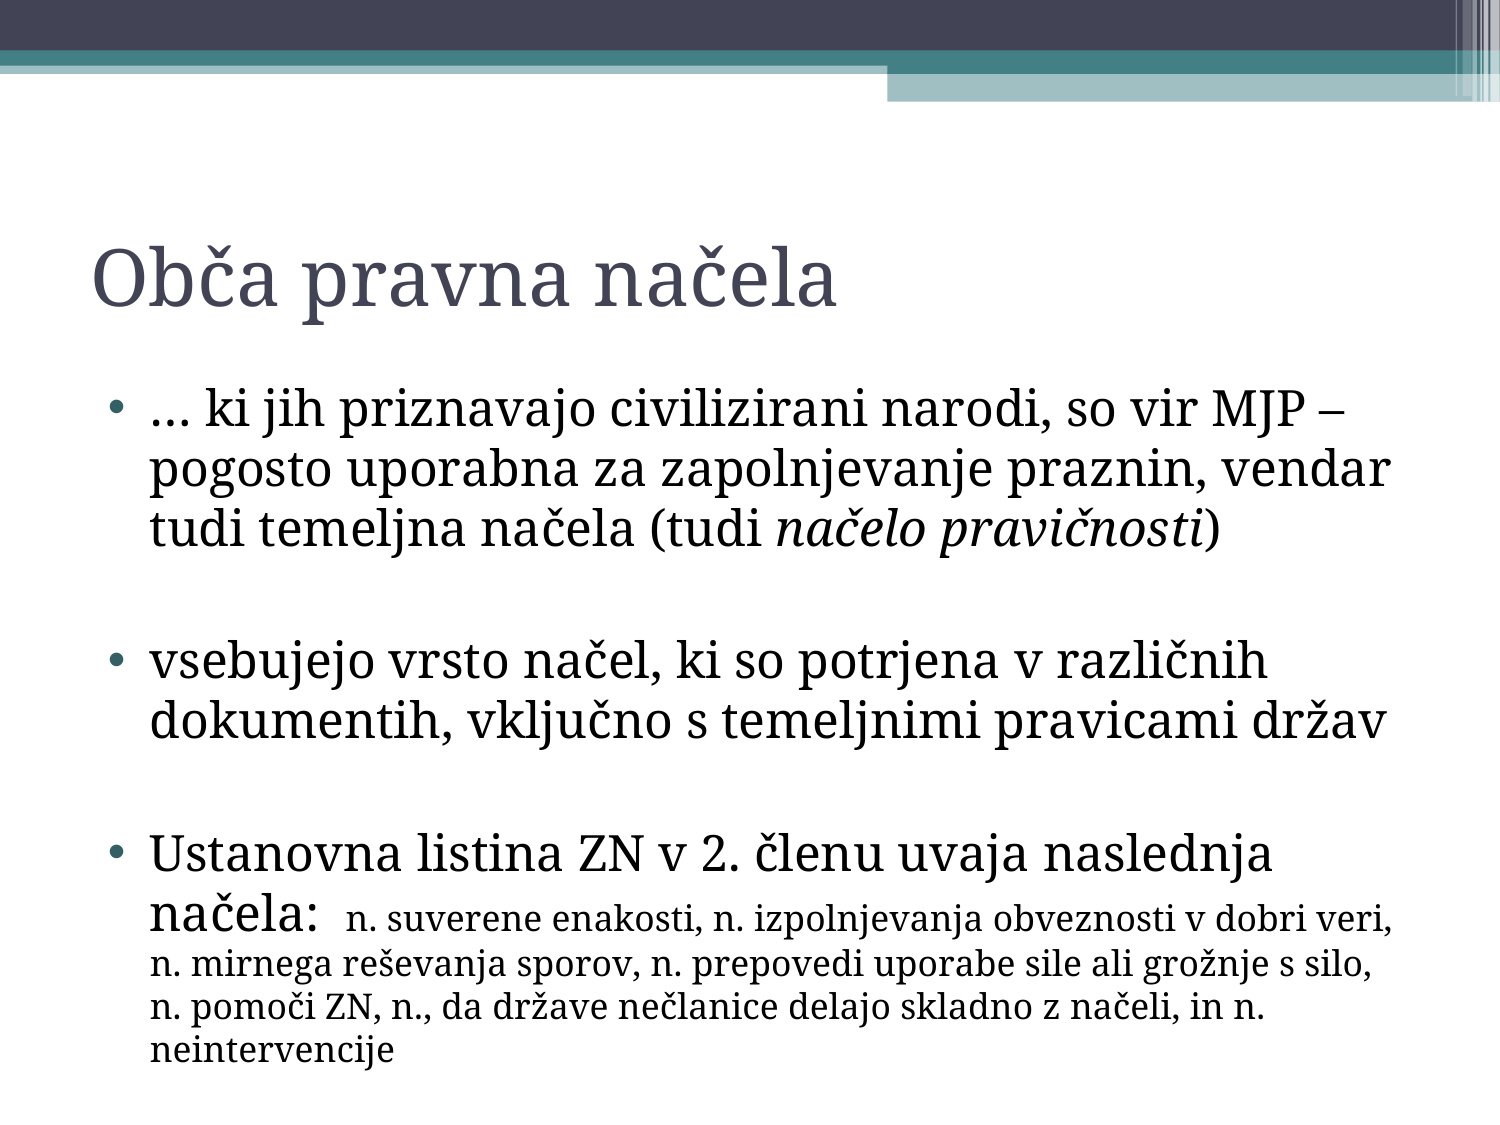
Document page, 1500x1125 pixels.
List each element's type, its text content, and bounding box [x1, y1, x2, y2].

list … ki jih priznavajo civilizirani narodi, so vir MJP – pogosto uporabna za zapolnjevanje praznin, vendar tudi temeljna načela (tudi načelo pravičnosti) vsebujejo vrsto načel, ki so potrjena v različnih dokumentih, vključno s temeljnimi pravicami držav Ustanovna listina ZN v 2. členu uvaja naslednja načela: n. suverene enakosti, n. izpolnjevanja obveznosti v dobri veri, n. mirnega reševanja sporov, n. prepovedi uporabe sile ali grožnje s silo, n. pomoči ZN, n., da države nečlanice delajo skladno z načeli, in n. neintervencije [75, 369, 1426, 1079]
title Obča pravna načela [75, 187, 1426, 363]
